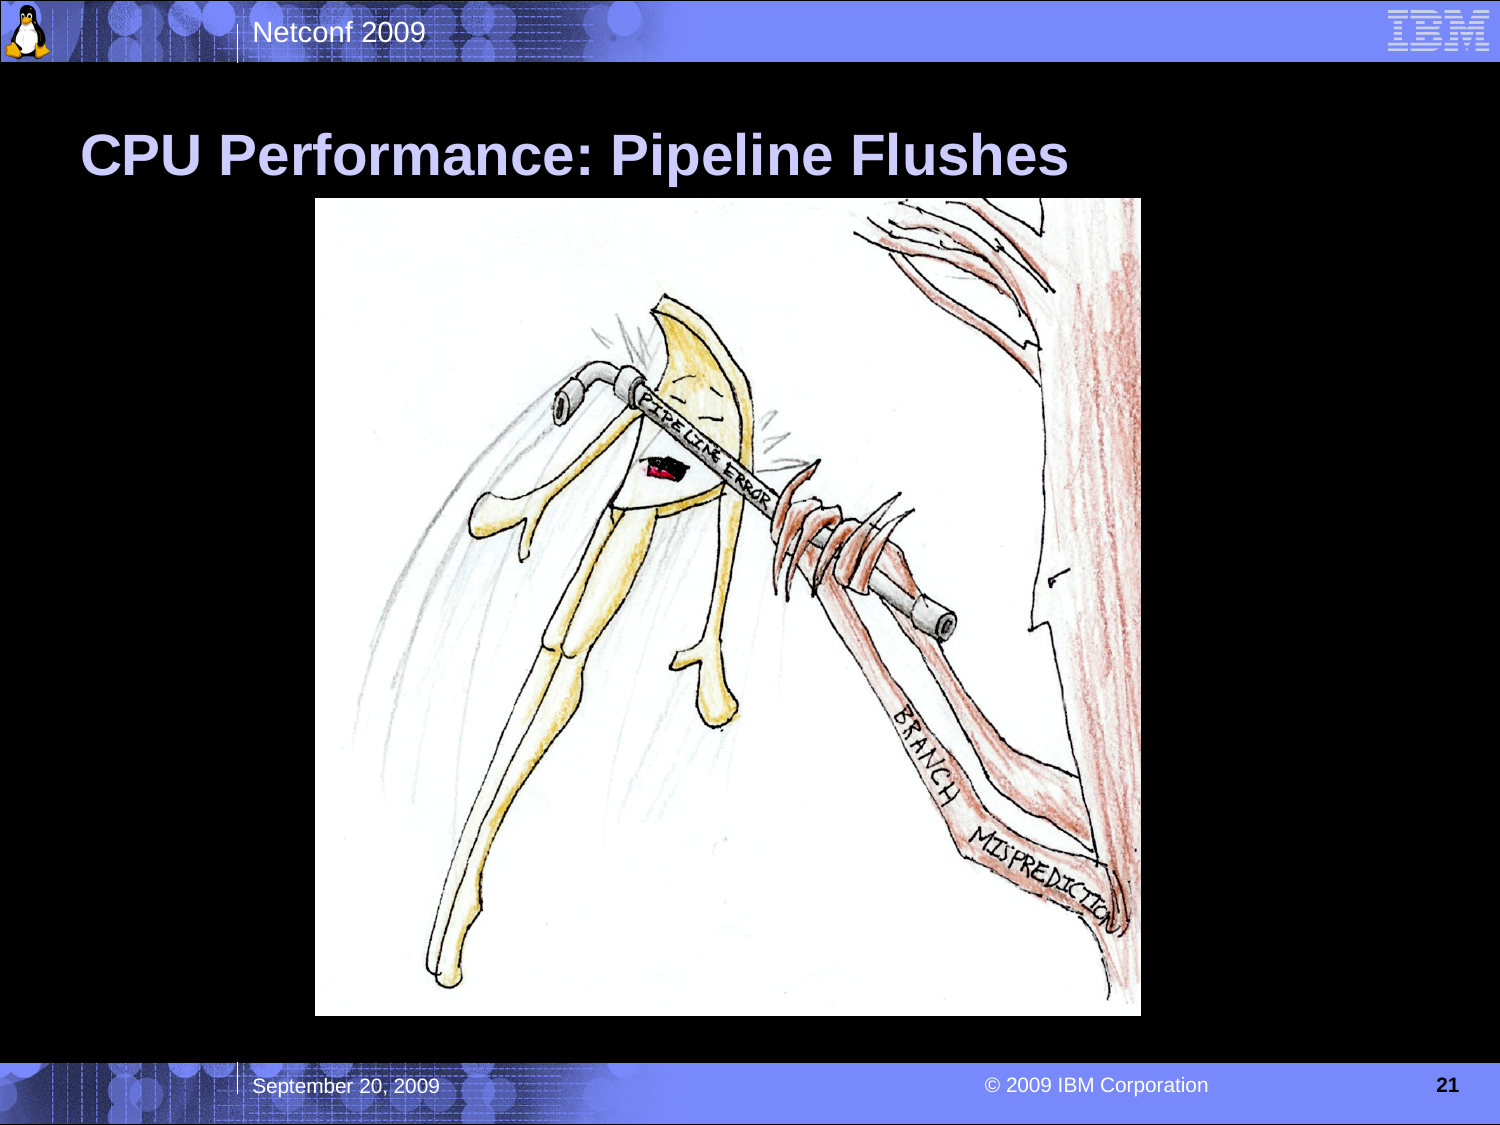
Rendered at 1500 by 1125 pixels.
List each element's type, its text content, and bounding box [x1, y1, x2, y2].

picture [315, 198, 1141, 1016]
picture [0, 1063, 1500, 1124]
title CPU Performance: Pipeline Flushes [79, 124, 1433, 192]
picture [1, 1, 1500, 62]
